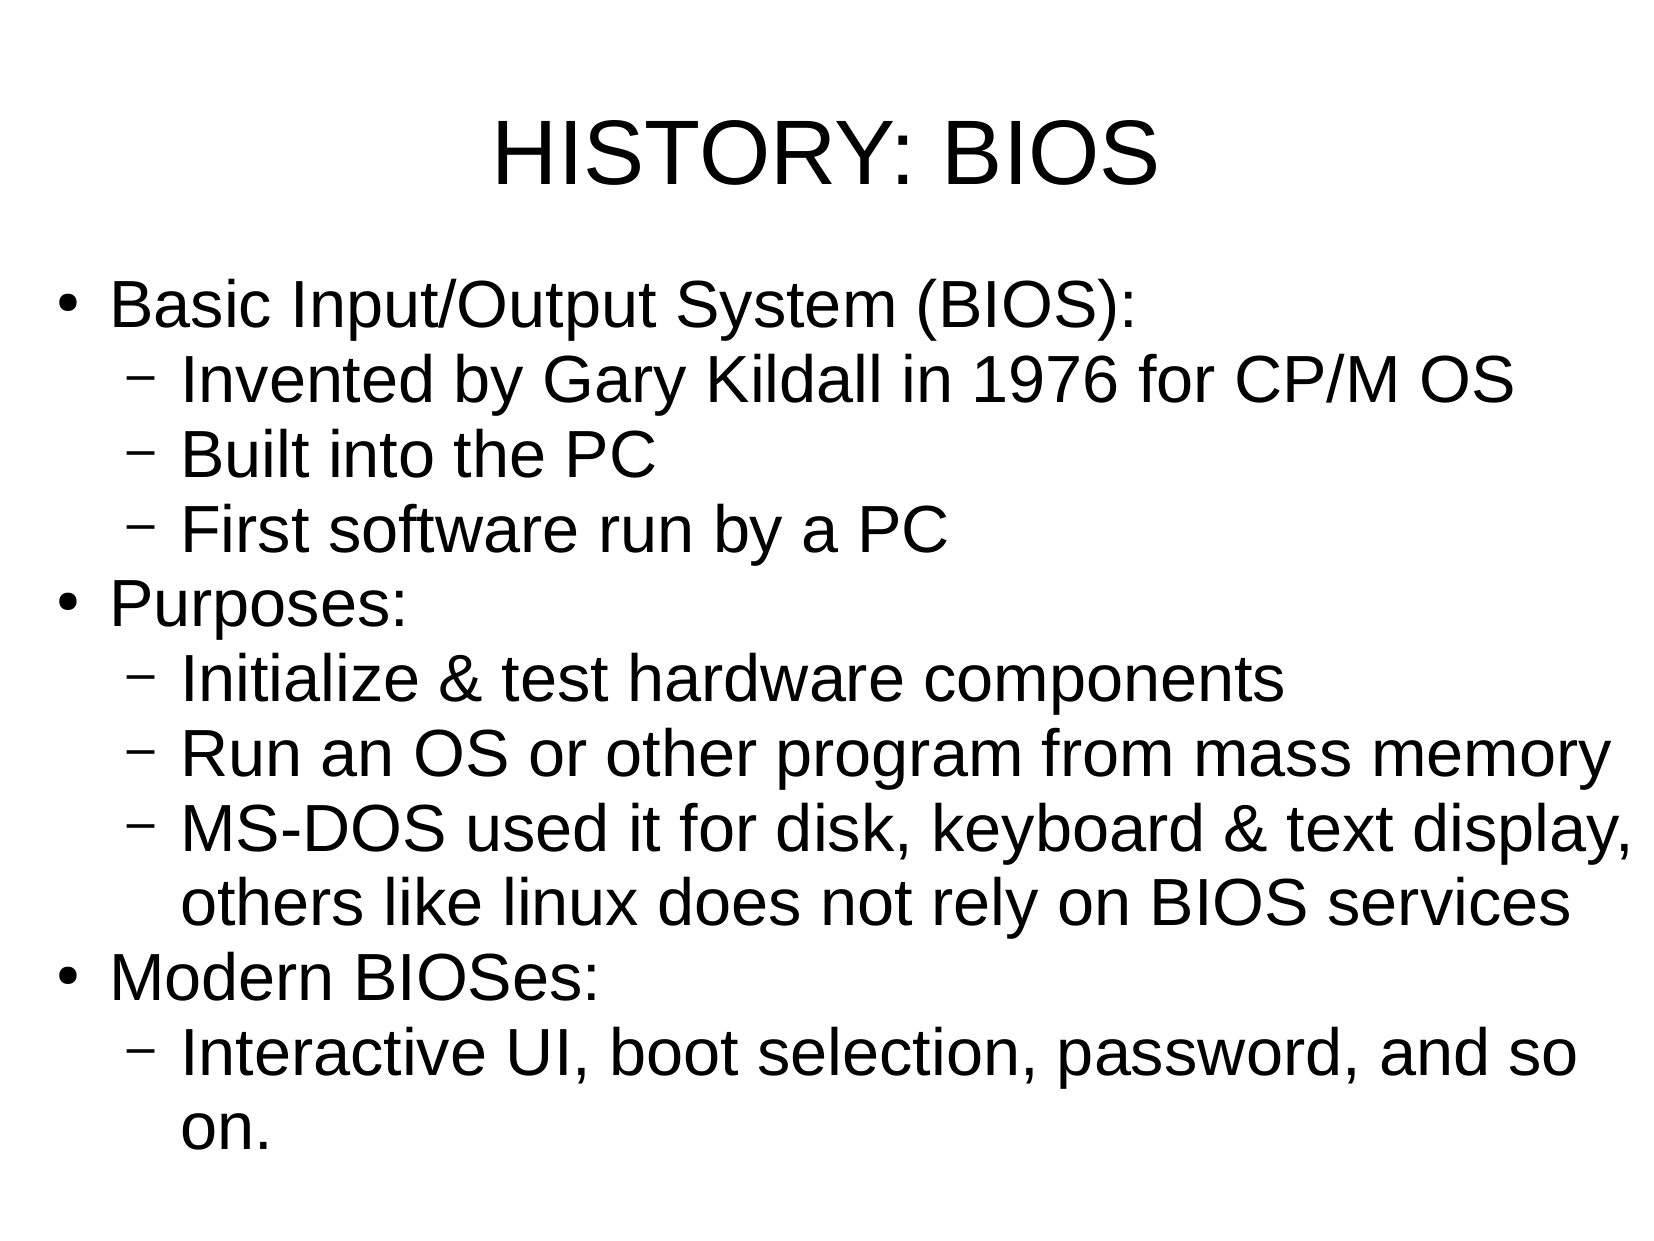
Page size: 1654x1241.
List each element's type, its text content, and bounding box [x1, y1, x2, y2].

text_box Basic Input/Output System (BIOS): Invented by Gary Kildall in 1976 for CP/M OS Built into the PC First software run by a PC Purposes: Initialize & test hardware components Run an OS or other program from mass memory MS-DOS used it for disk, keyboard & text display, others like linux does not rely on BIOS services Modern BIOSes: Interactive UI, boot selection, password, and so on. [23, 259, 1654, 1193]
title HISTORY: BIOS [82, 49, 1571, 257]
